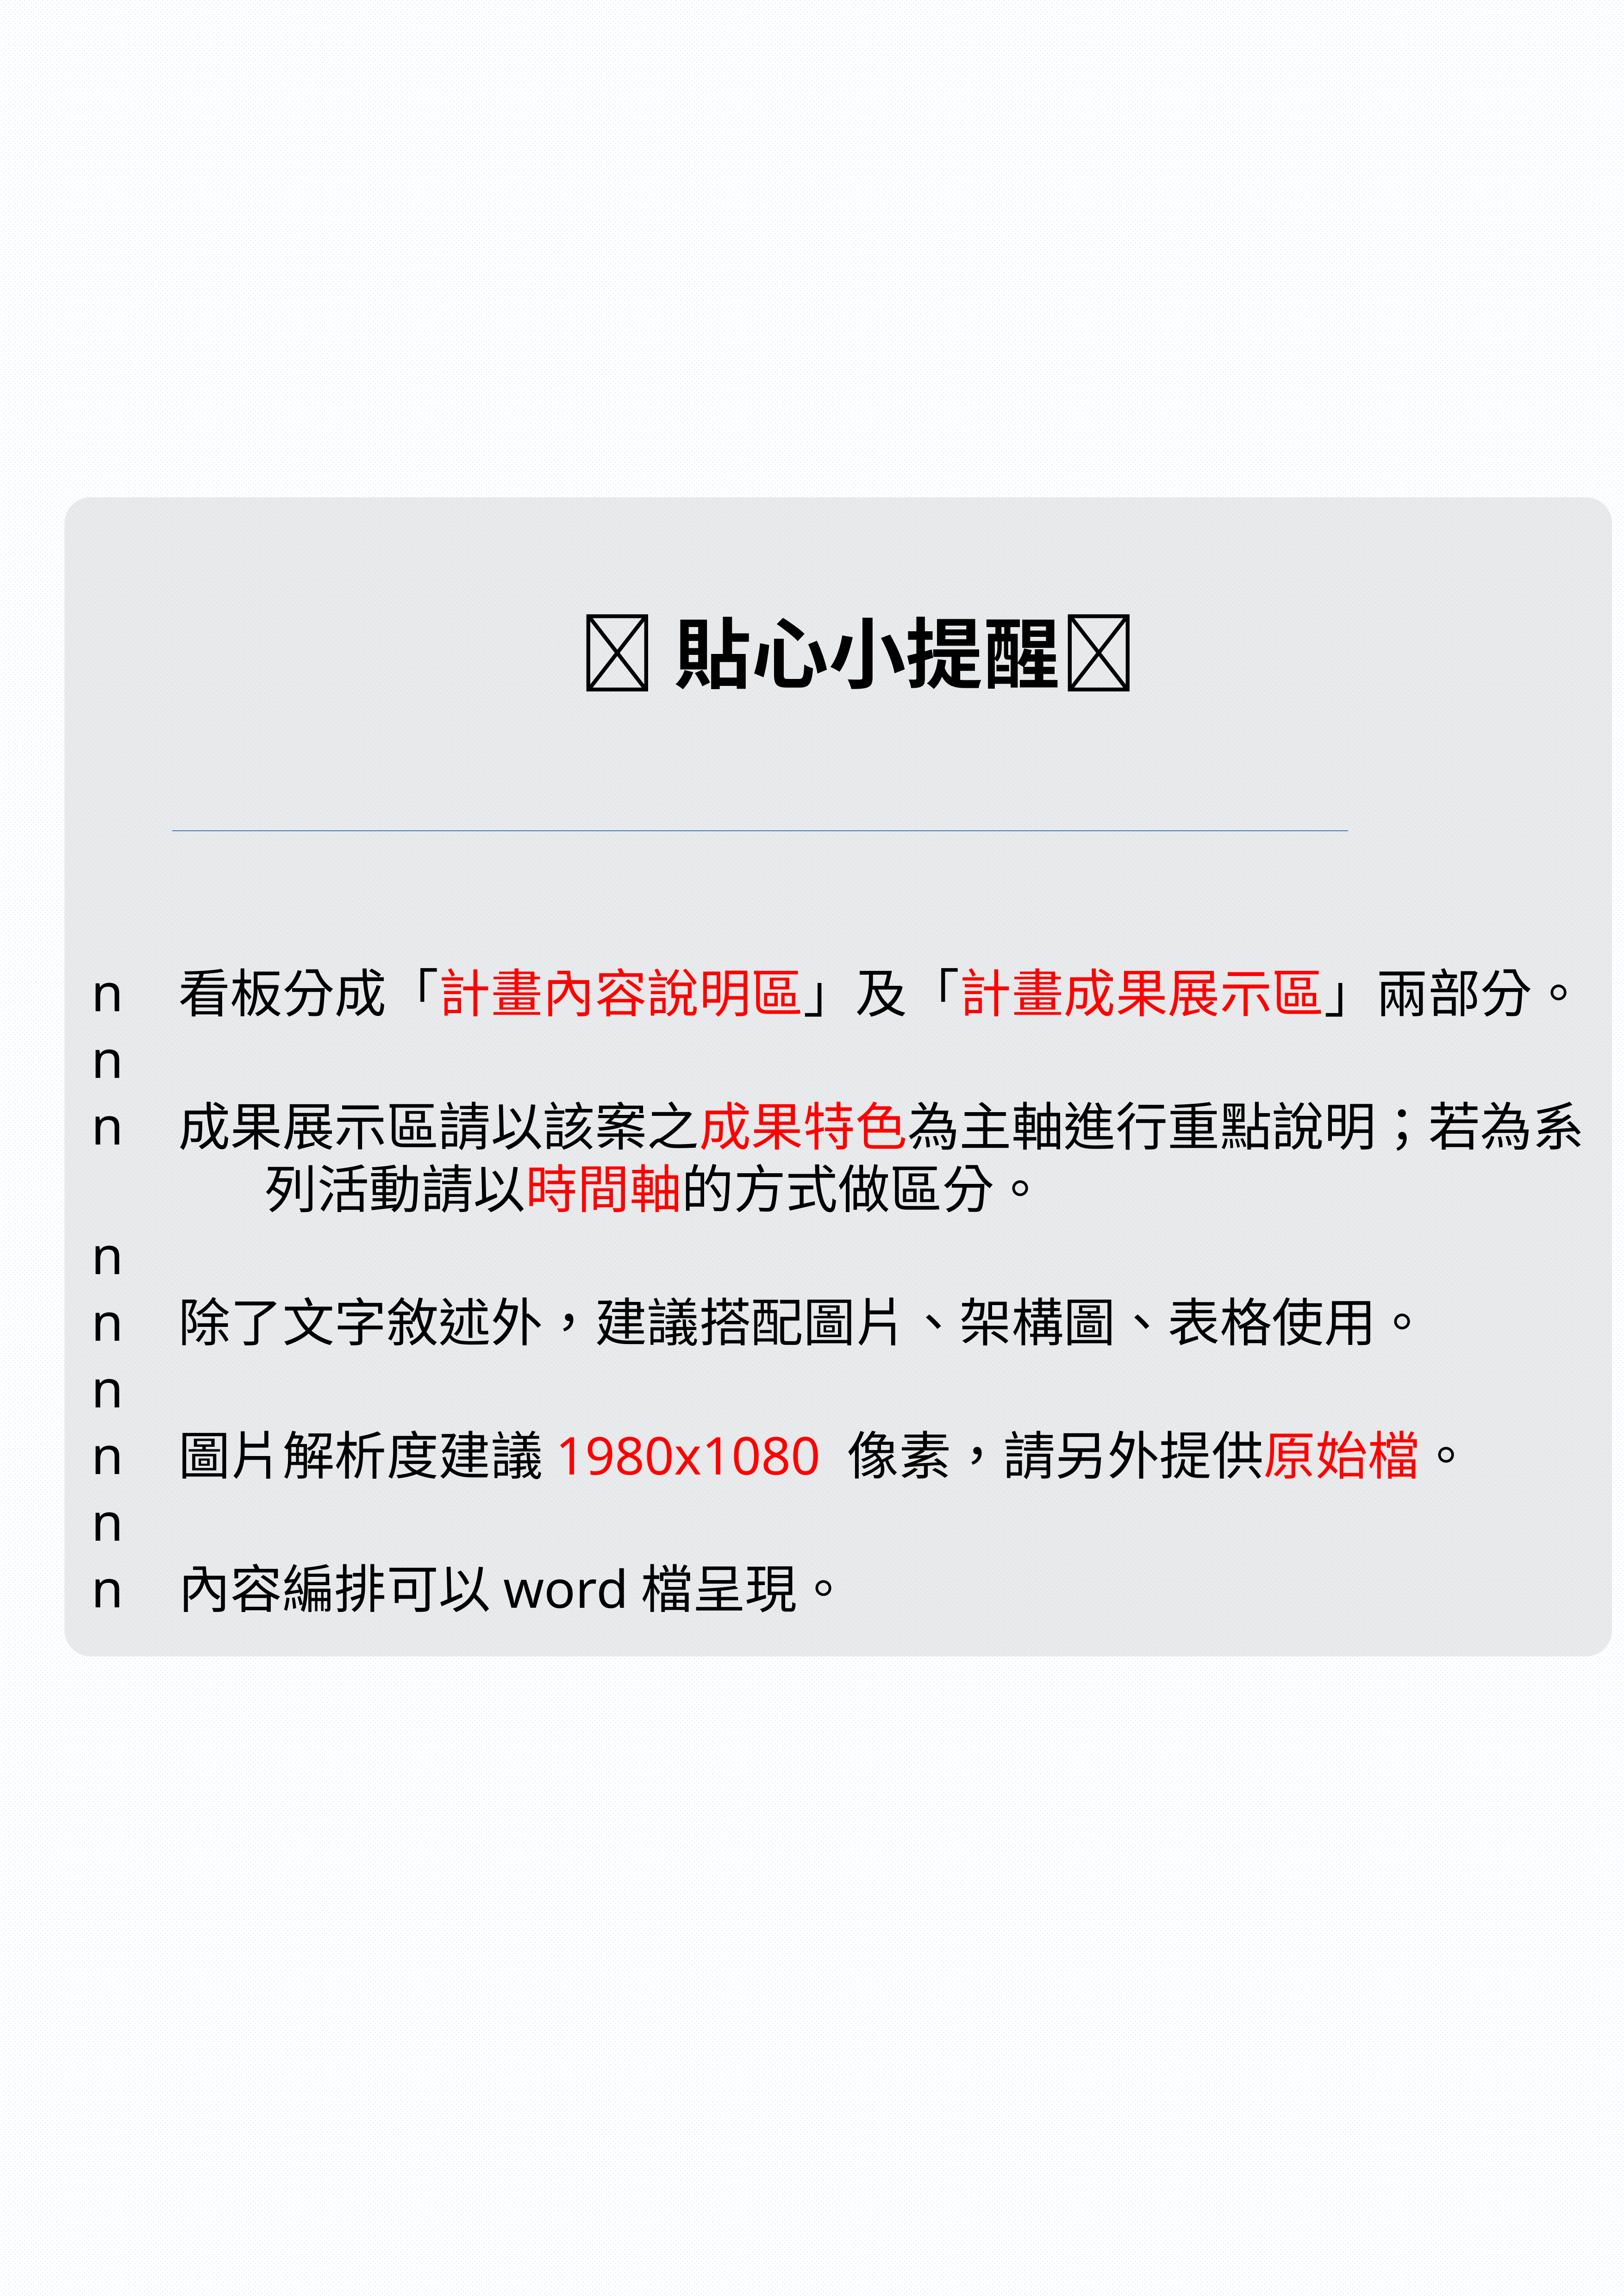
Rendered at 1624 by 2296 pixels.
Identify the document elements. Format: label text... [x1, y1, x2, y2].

title 貼心小提醒 [127, 460, 1589, 843]
text_box 看板分成「計畫內容說明區」及「計畫成果展示區」兩部分。 成果展示區請以該案之成果特色為主軸進行重點說明；若為系列活動請以時間軸的方式做區分。 除了文字敘述外，建議搭配圖片、架構圖、表格使用。 圖片解析度建議1980x1080 像素，請另外提供原始檔。 內容編排可以word檔呈現。 [85, 890, 1592, 1595]
text_box [64, 497, 1612, 1656]
